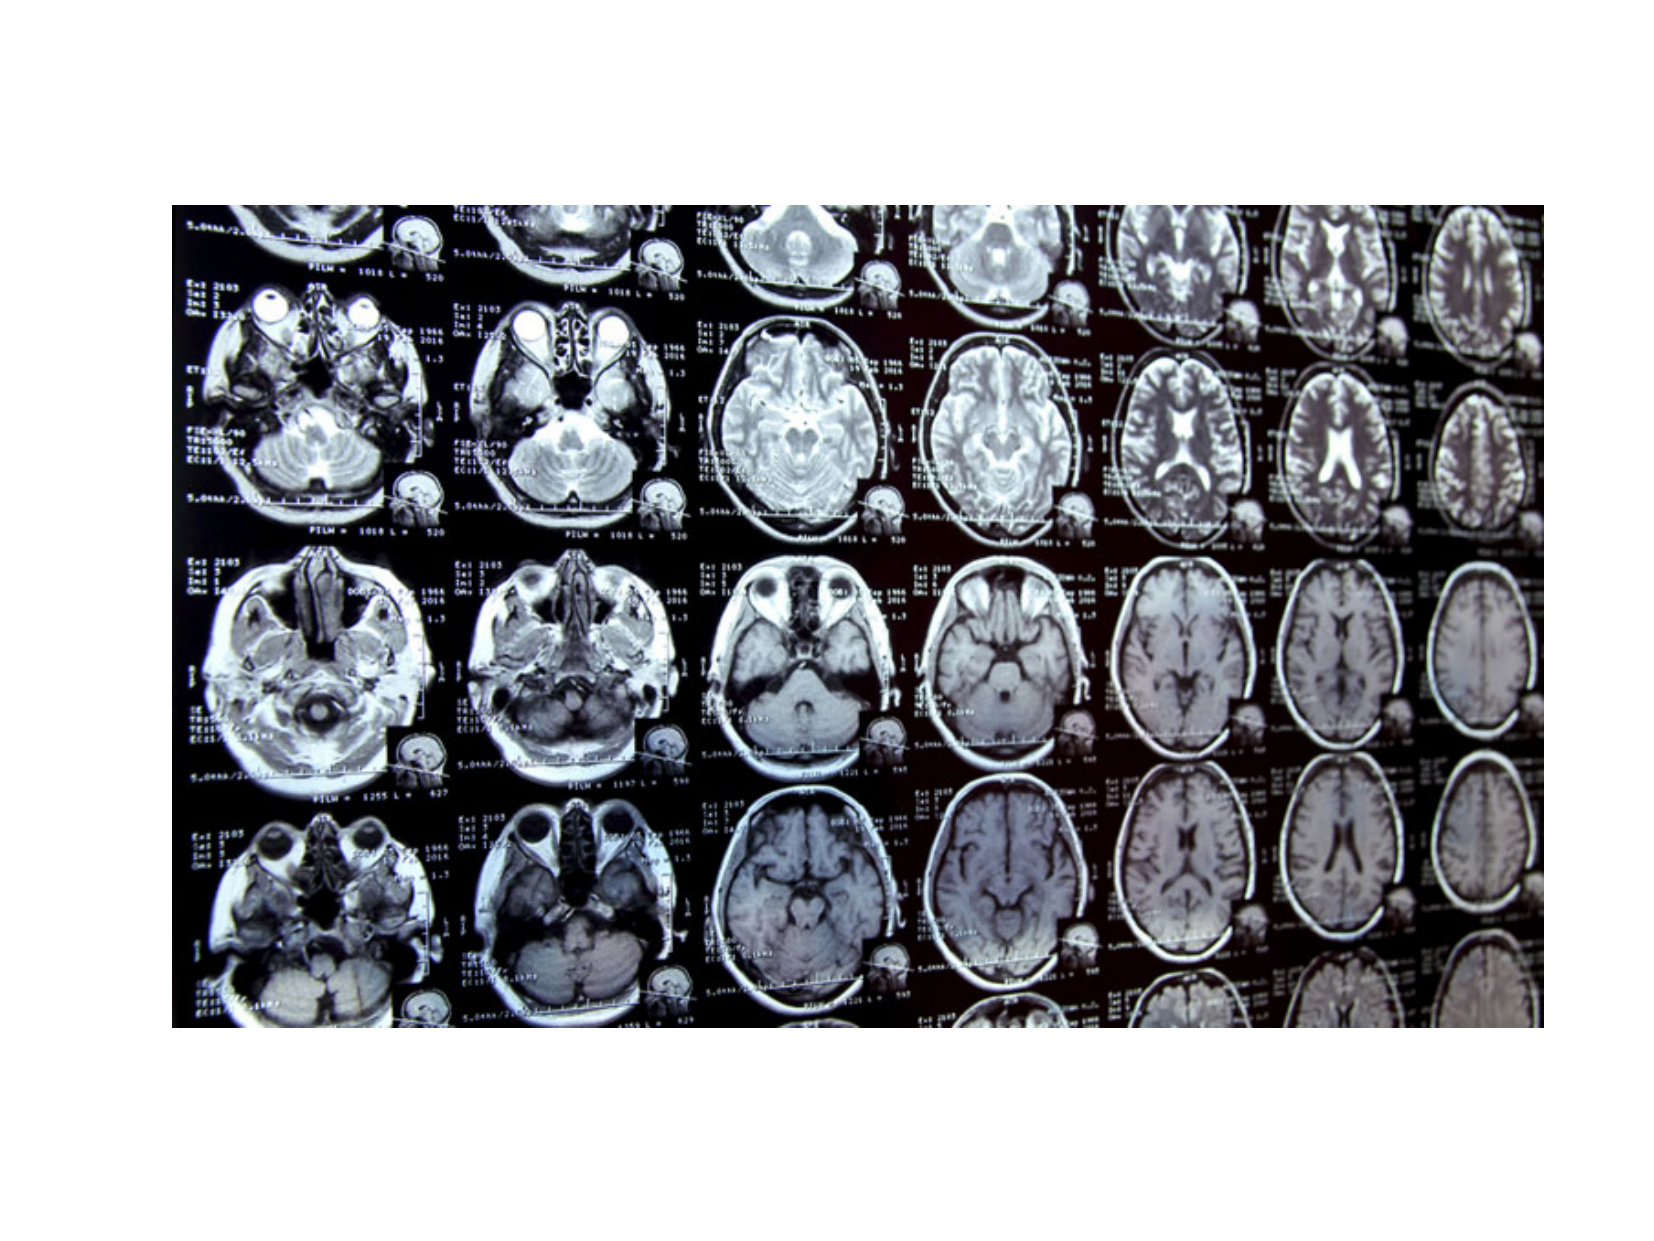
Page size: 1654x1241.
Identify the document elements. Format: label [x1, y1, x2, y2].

picture [172, 205, 1544, 1028]
